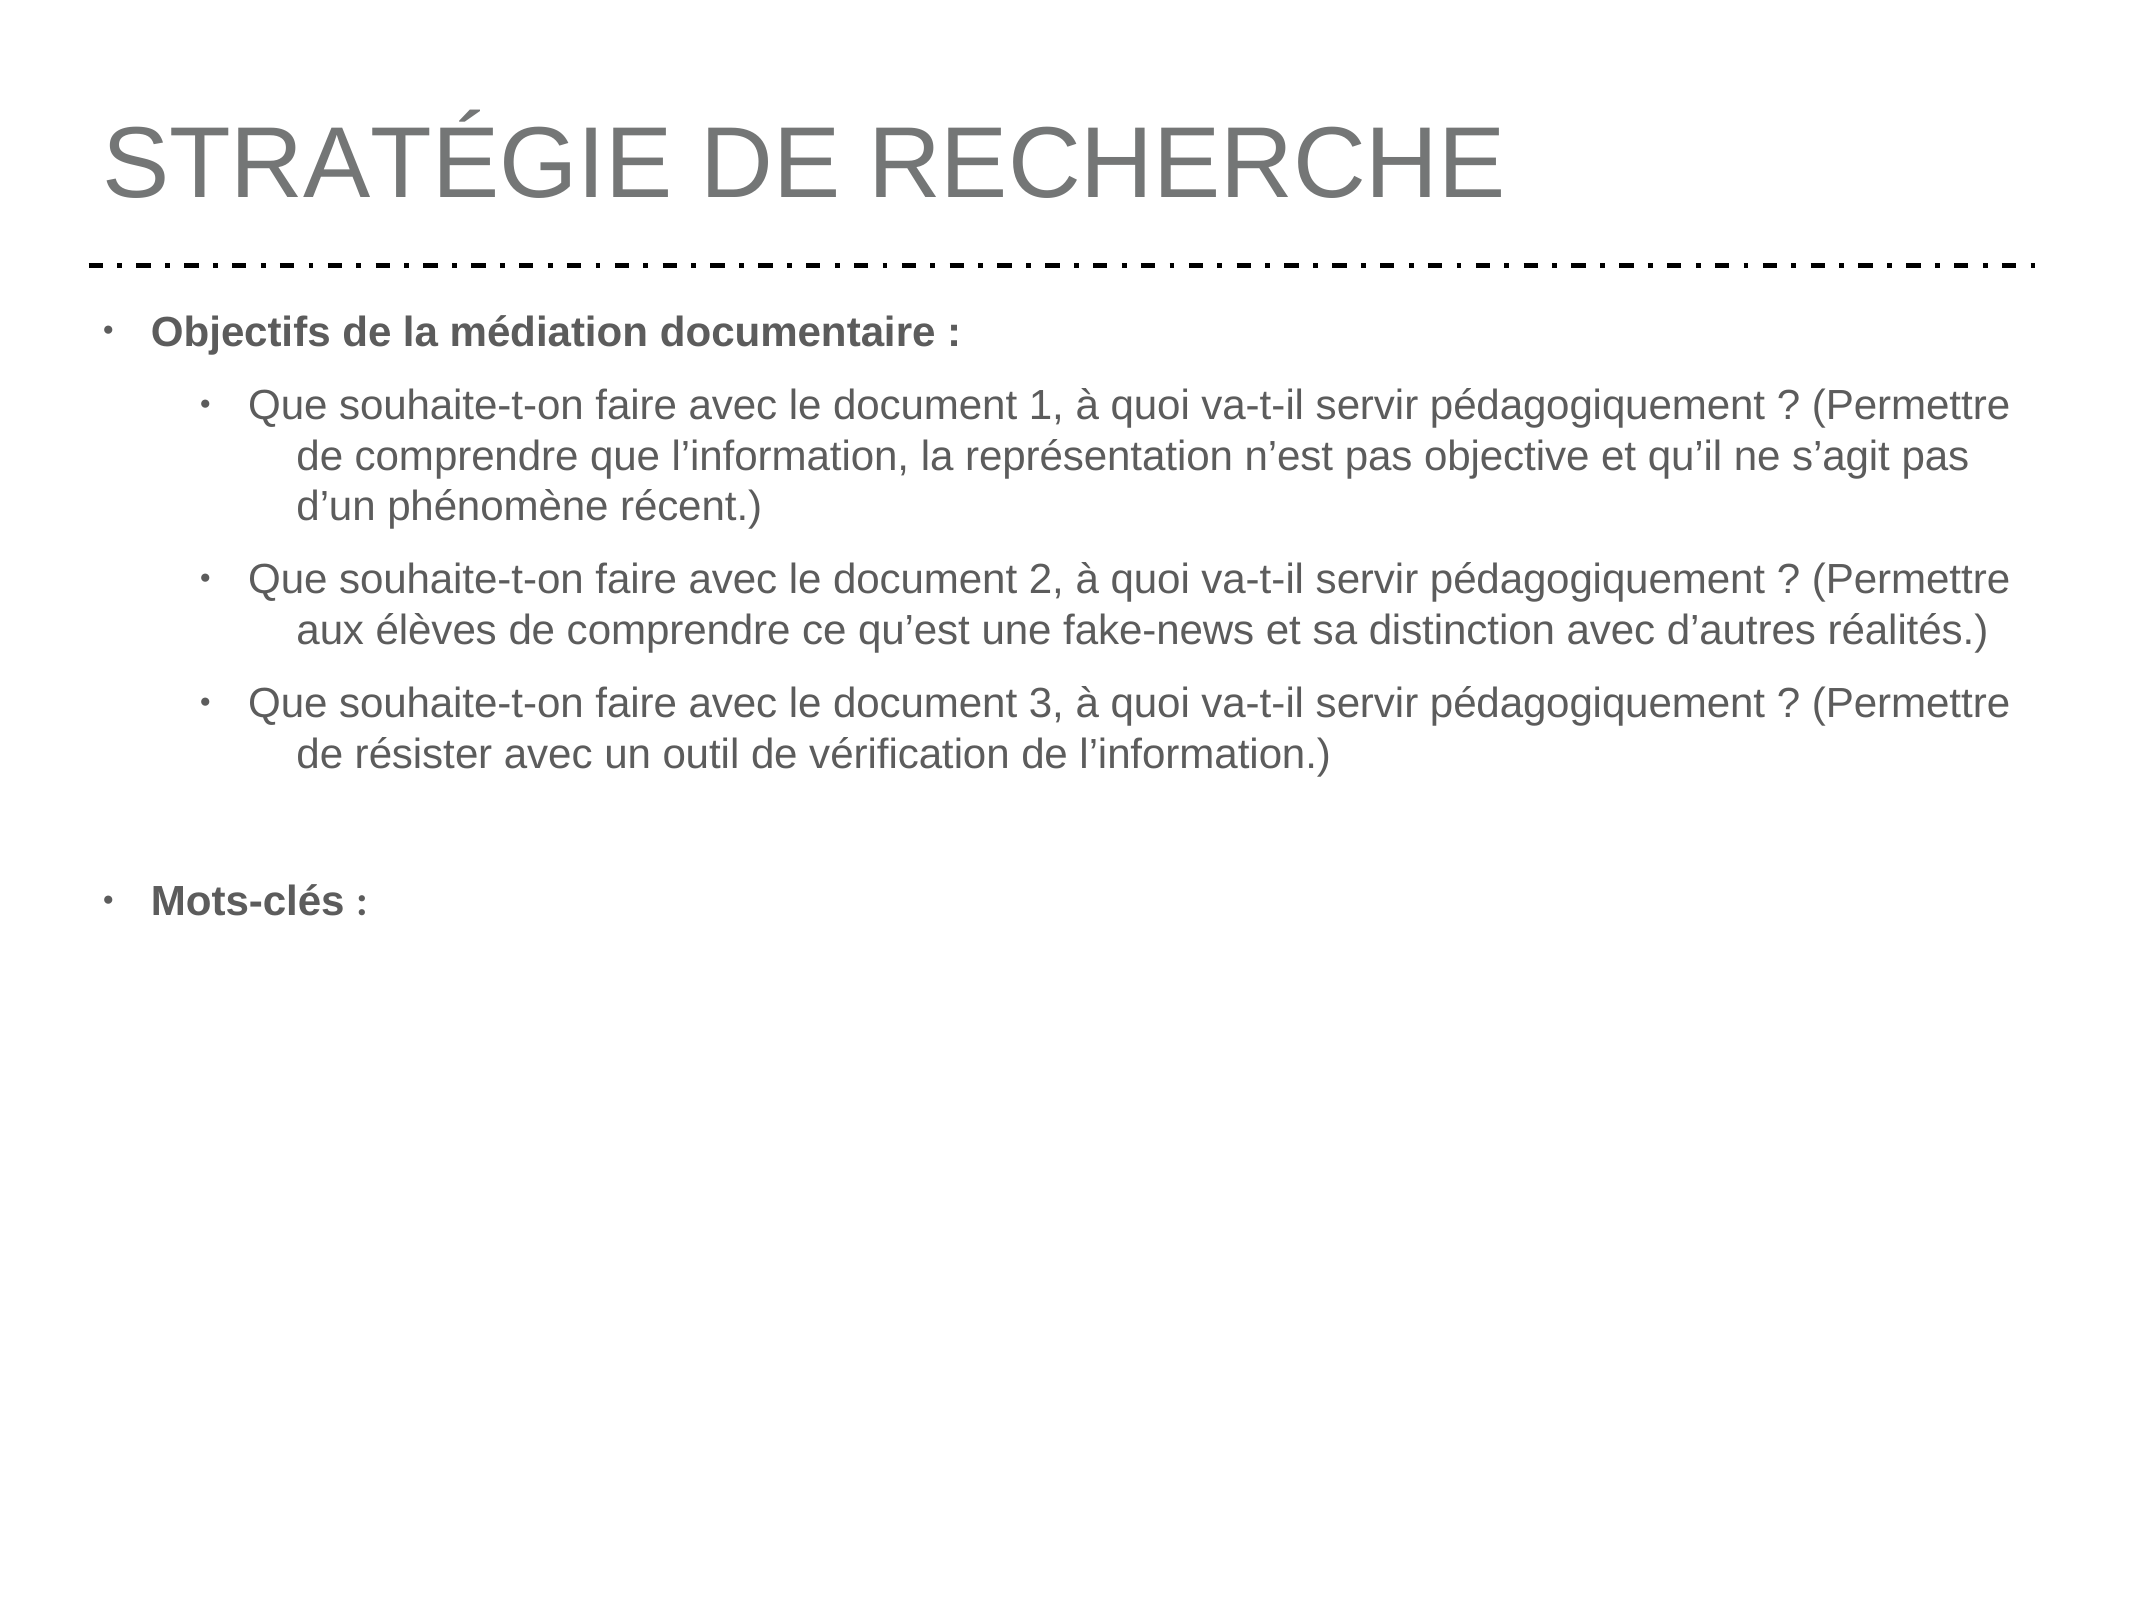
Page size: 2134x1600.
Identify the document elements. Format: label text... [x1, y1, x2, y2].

text_box Objectifs de la médiation documentaire : Que souhaite-t-on faire avec le document 1, à quoi va-t-il servir pédagogiquement ? (Permettre de comprendre que l’information, la représentation n’est pas objective et qu’il ne s’agit pas d’un phénomène récent.) Que souhaite-t-on faire avec le document 2, à quoi va-t-il servir pédagogiquement ? (Permettre aux élèves de comprendre ce qu’est une fake-news et sa distinction avec d’autres réalités.) Que souhaite-t-on faire avec le document 3, à quoi va-t-il servir pédagogiquement ? (Permettre de résister avec un outil de vérification de l’information.) Mots-clés : [94, 296, 2039, 1481]
text_box STRATÉGIE DE RECHERCHE [94, 88, 2039, 207]
